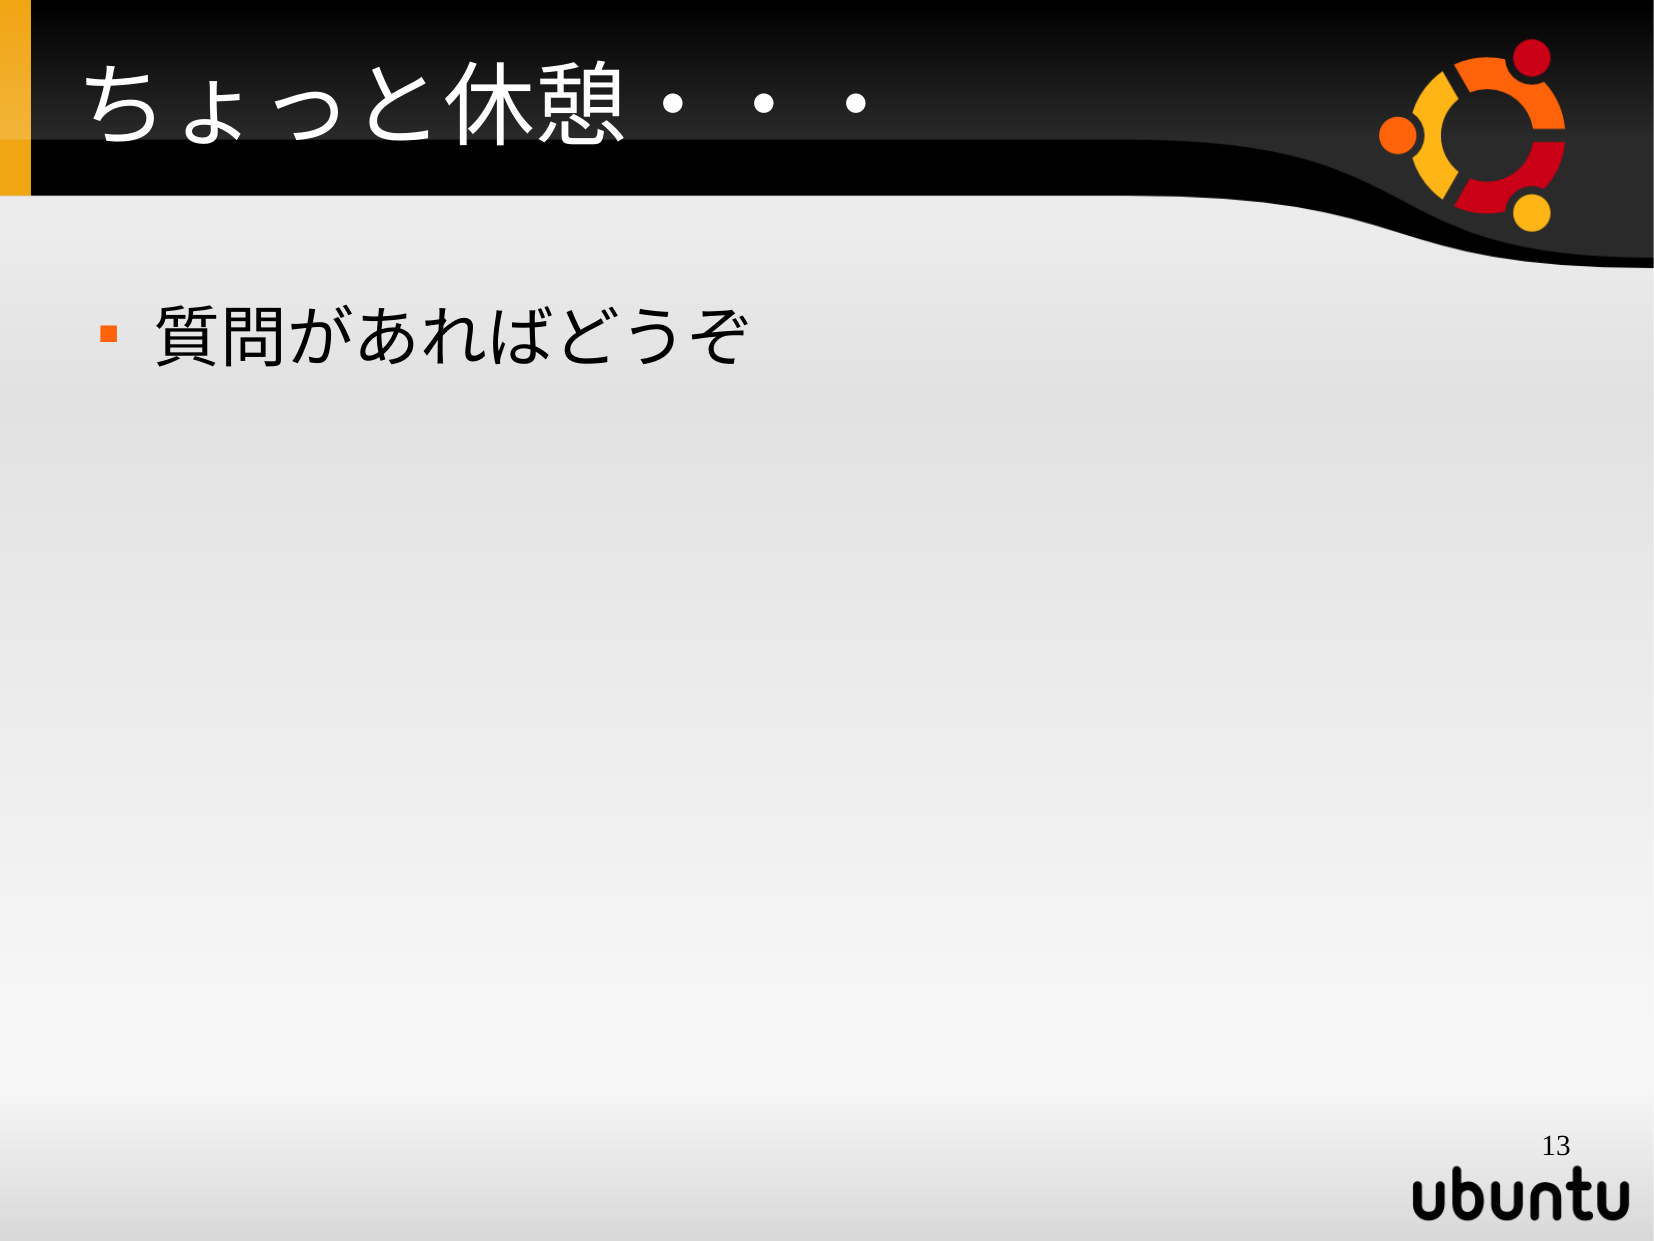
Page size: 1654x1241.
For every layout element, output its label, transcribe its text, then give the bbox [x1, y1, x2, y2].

title ちょっと休憩・・・ [76, 7, 1565, 200]
picture [0, 0, 1654, 1241]
list 質問があればどうぞ [82, 290, 1571, 1094]
